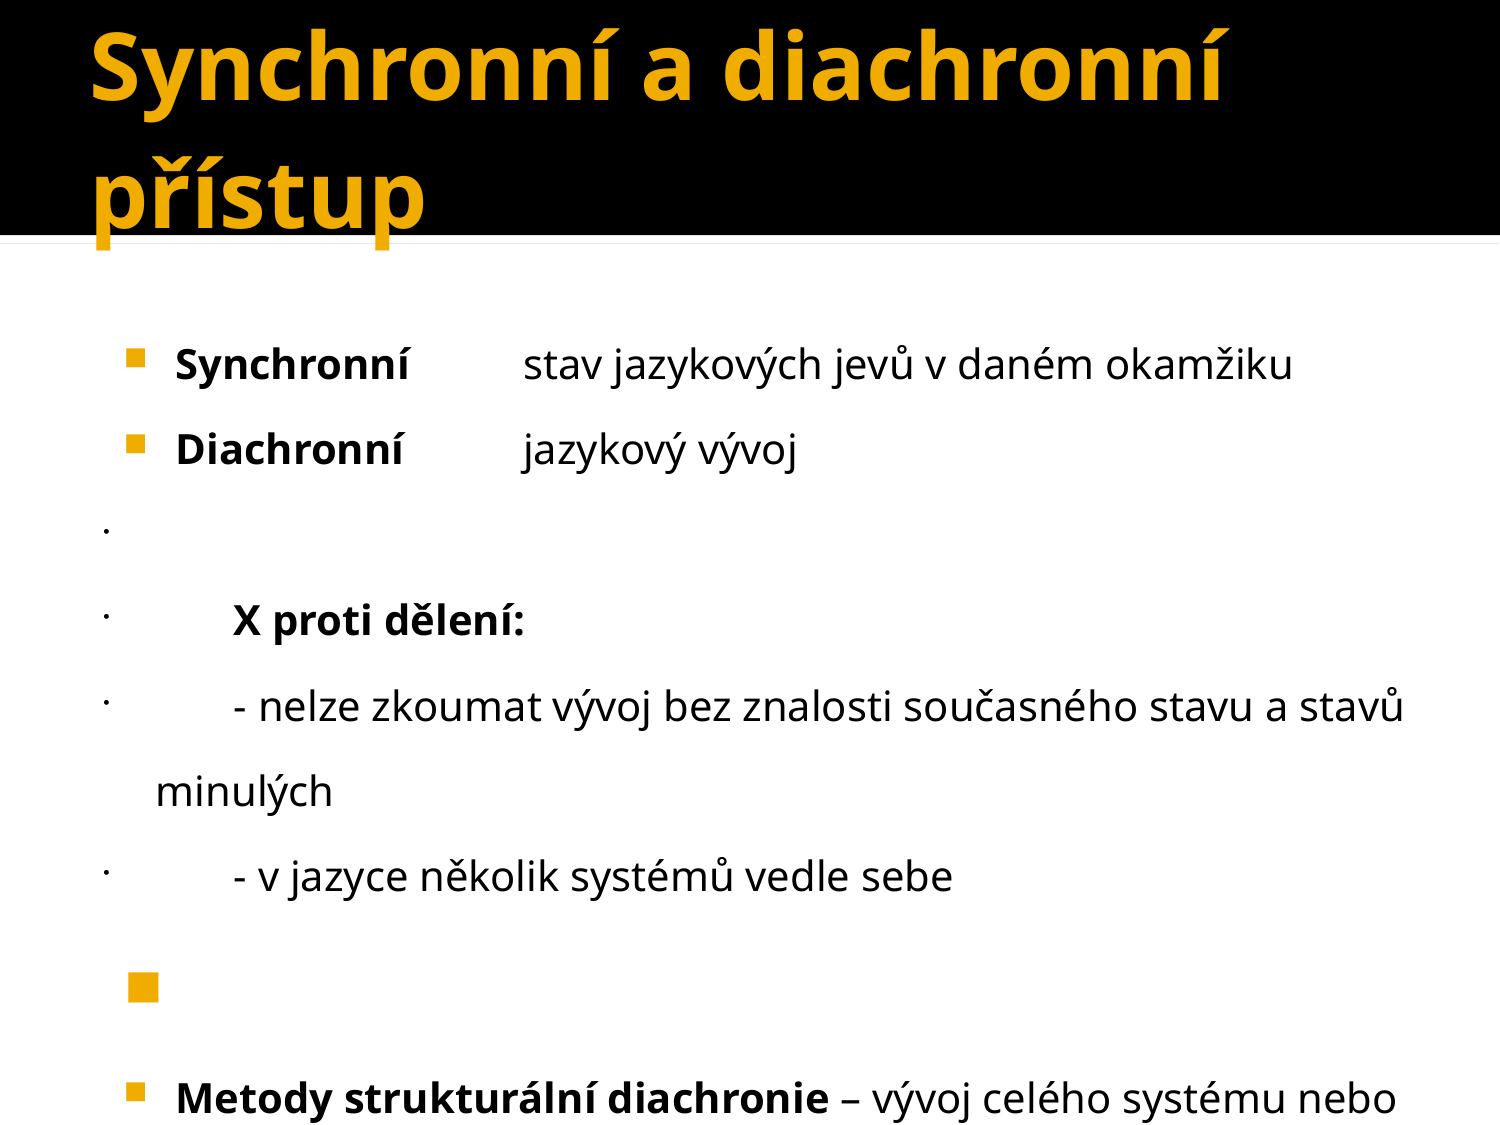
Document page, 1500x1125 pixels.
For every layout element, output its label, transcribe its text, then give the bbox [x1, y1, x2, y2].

title Synchronní a diachronní přístup [75, 70, 1426, 186]
list Synchronní stav jazykových jevů v daném okamžiku Diachronní jazykový vývoj X proti dělení: - nelze zkoumat vývoj bez znalosti současného stavu a stavů minulých - v jazyce několik systémů vedle sebe Metody strukturální diachronie – vývoj celého systému nebo některé jeho části [75, 291, 1426, 1125]
